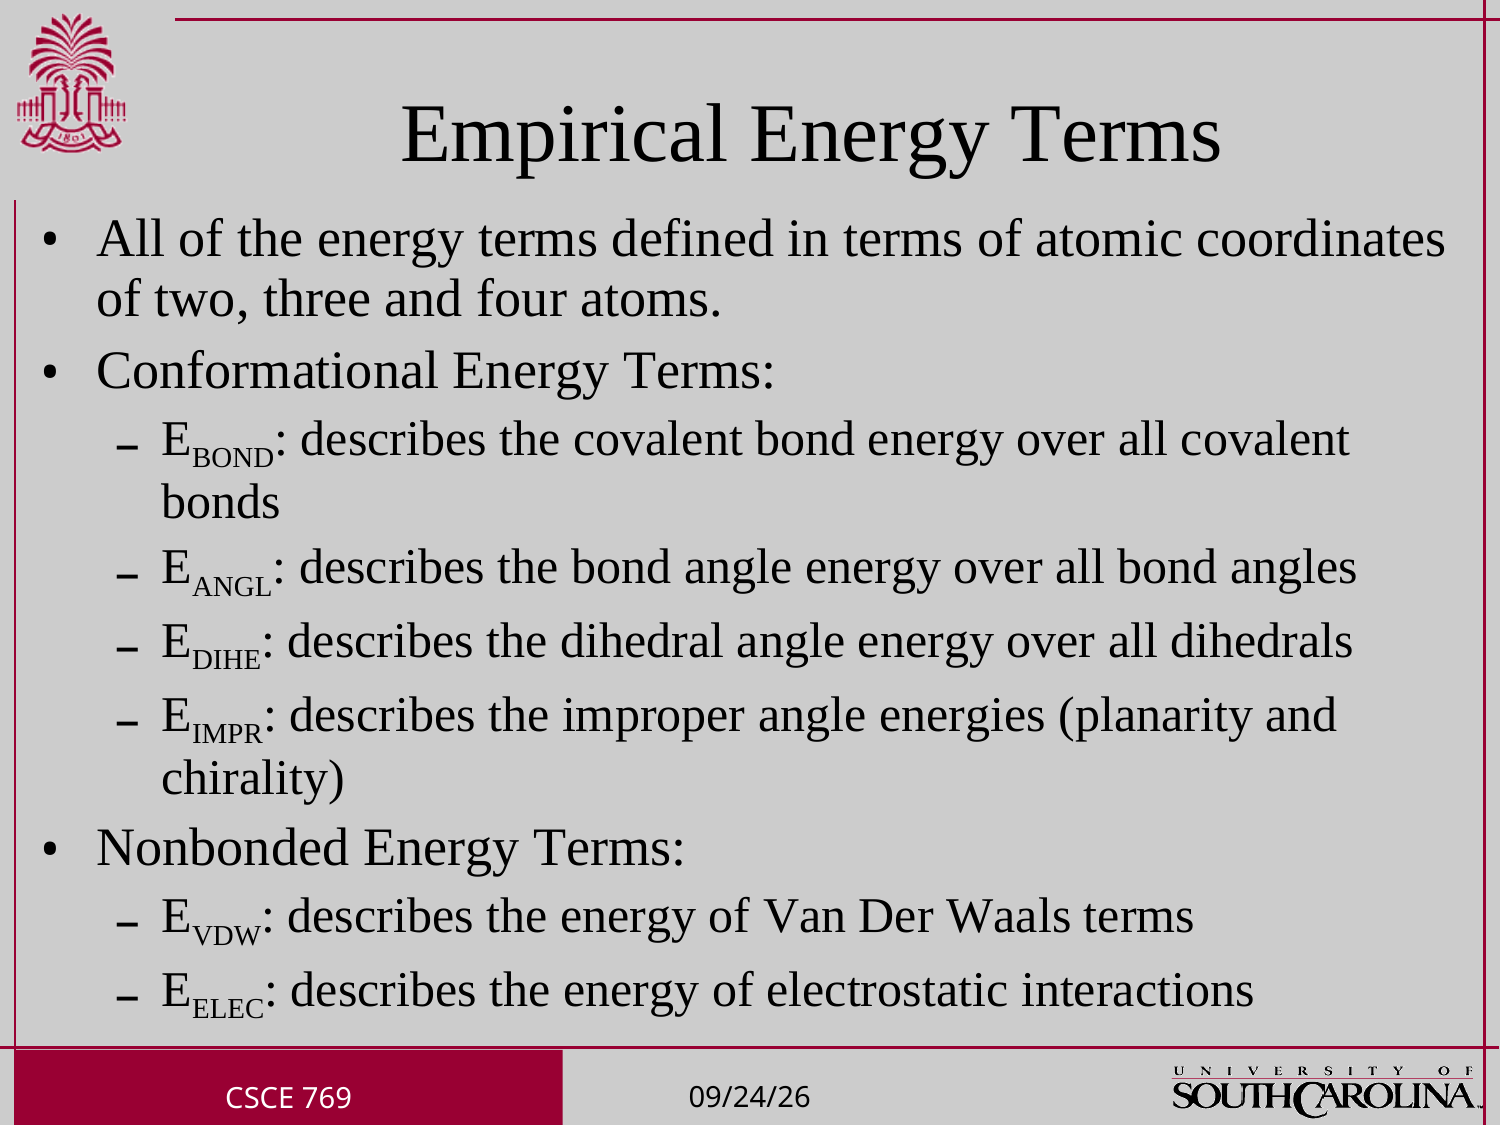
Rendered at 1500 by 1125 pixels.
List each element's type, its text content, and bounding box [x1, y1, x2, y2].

list All of the energy terms defined in terms of atomic coordinates of two, three and four atoms. Conformational Energy Terms: EBOND: describes the covalent bond energy over all covalent bonds EANGL: describes the bond angle energy over all bond angles EDIHE: describes the dihedral angle energy over all dihedrals EIMPR: describes the improper angle energies (planarity and chirality) Nonbonded Energy Terms: EVDW: describes the energy of Van Der Waals terms EELEC: describes the energy of electrostatic interactions [24, 200, 1476, 1033]
title Empirical Energy Terms [174, 9, 1450, 188]
picture [12, 12, 131, 155]
picture [1162, 1049, 1483, 1125]
